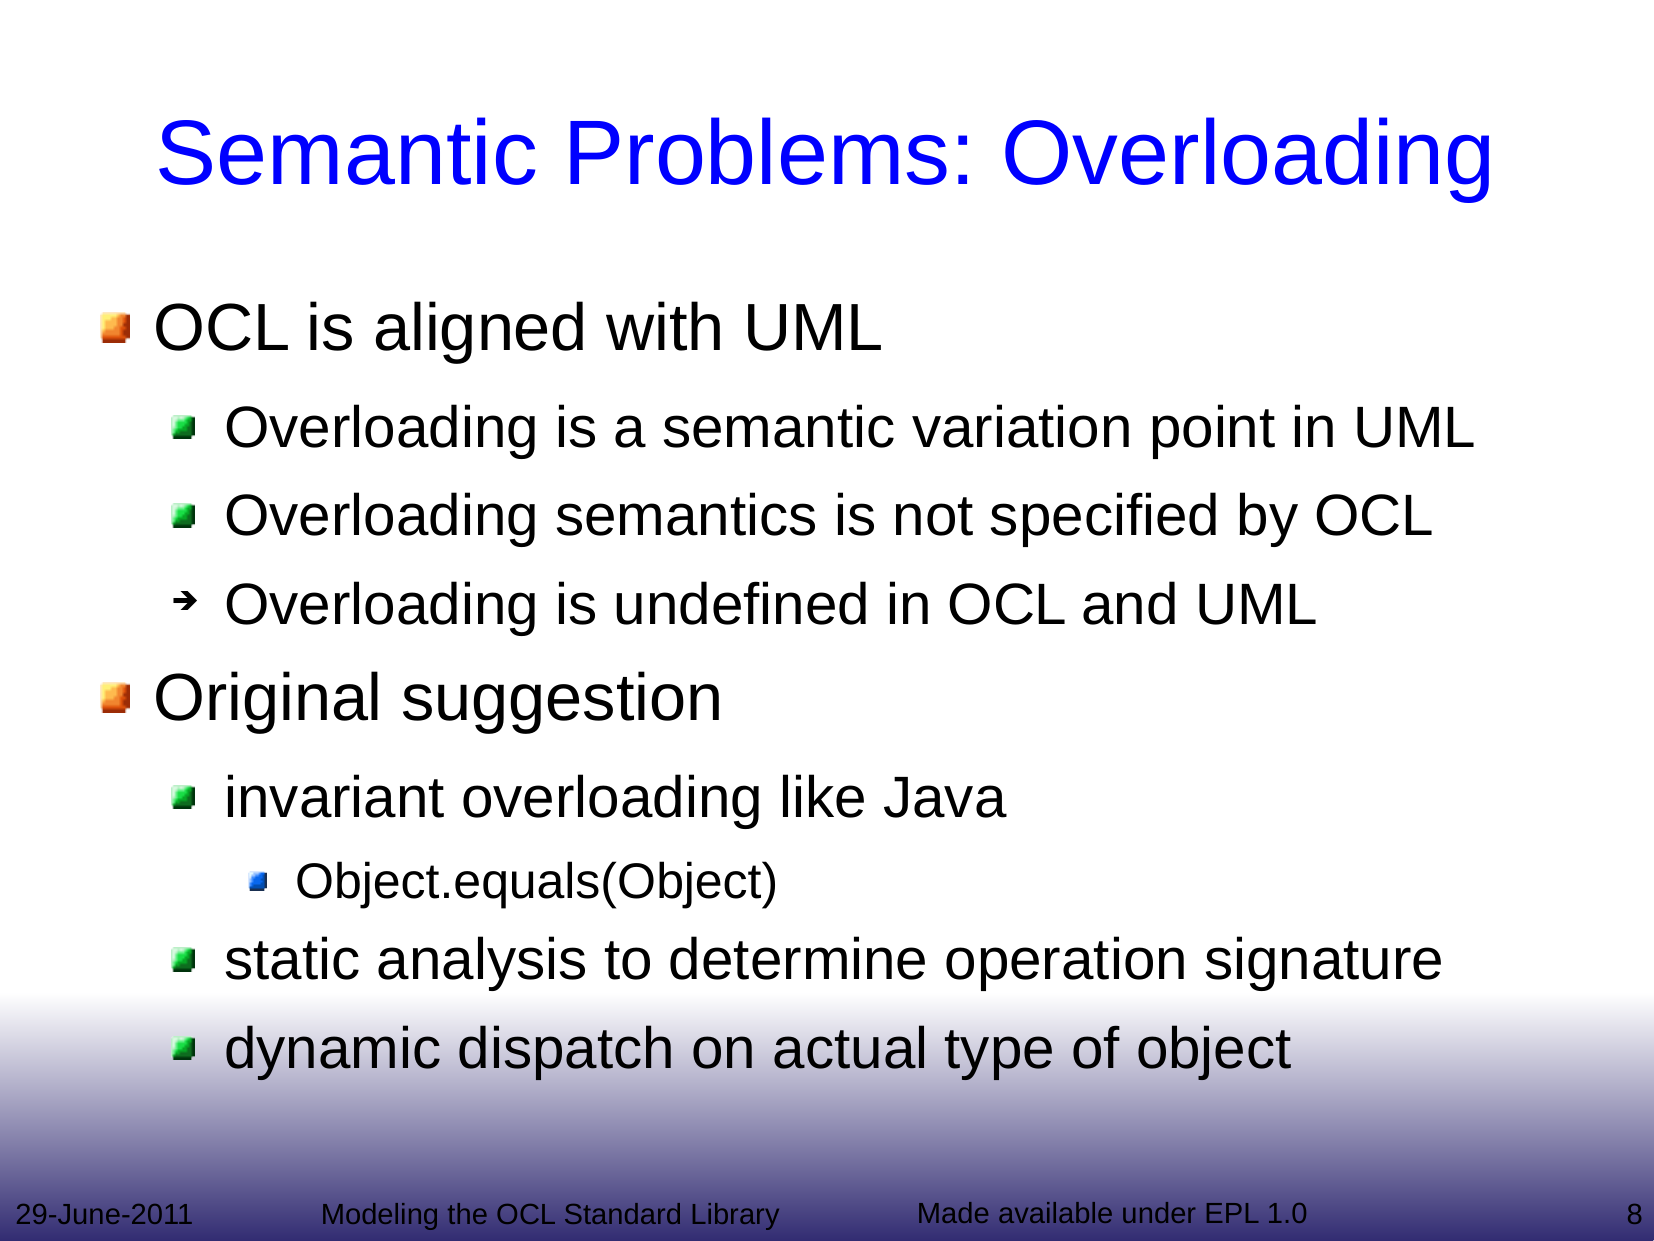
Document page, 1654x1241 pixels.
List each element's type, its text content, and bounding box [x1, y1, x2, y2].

title Semantic Problems: Overloading [82, 49, 1571, 257]
list OCL is aligned with UML Overloading is a semantic variation point in UML Overloading semantics is not specified by OCL Overloading is undefined in OCL and UML Original suggestion invariant overloading like Java Object.equals(Object) static analysis to determine operation signature dynamic dispatch on actual type of object [82, 290, 1571, 1109]
